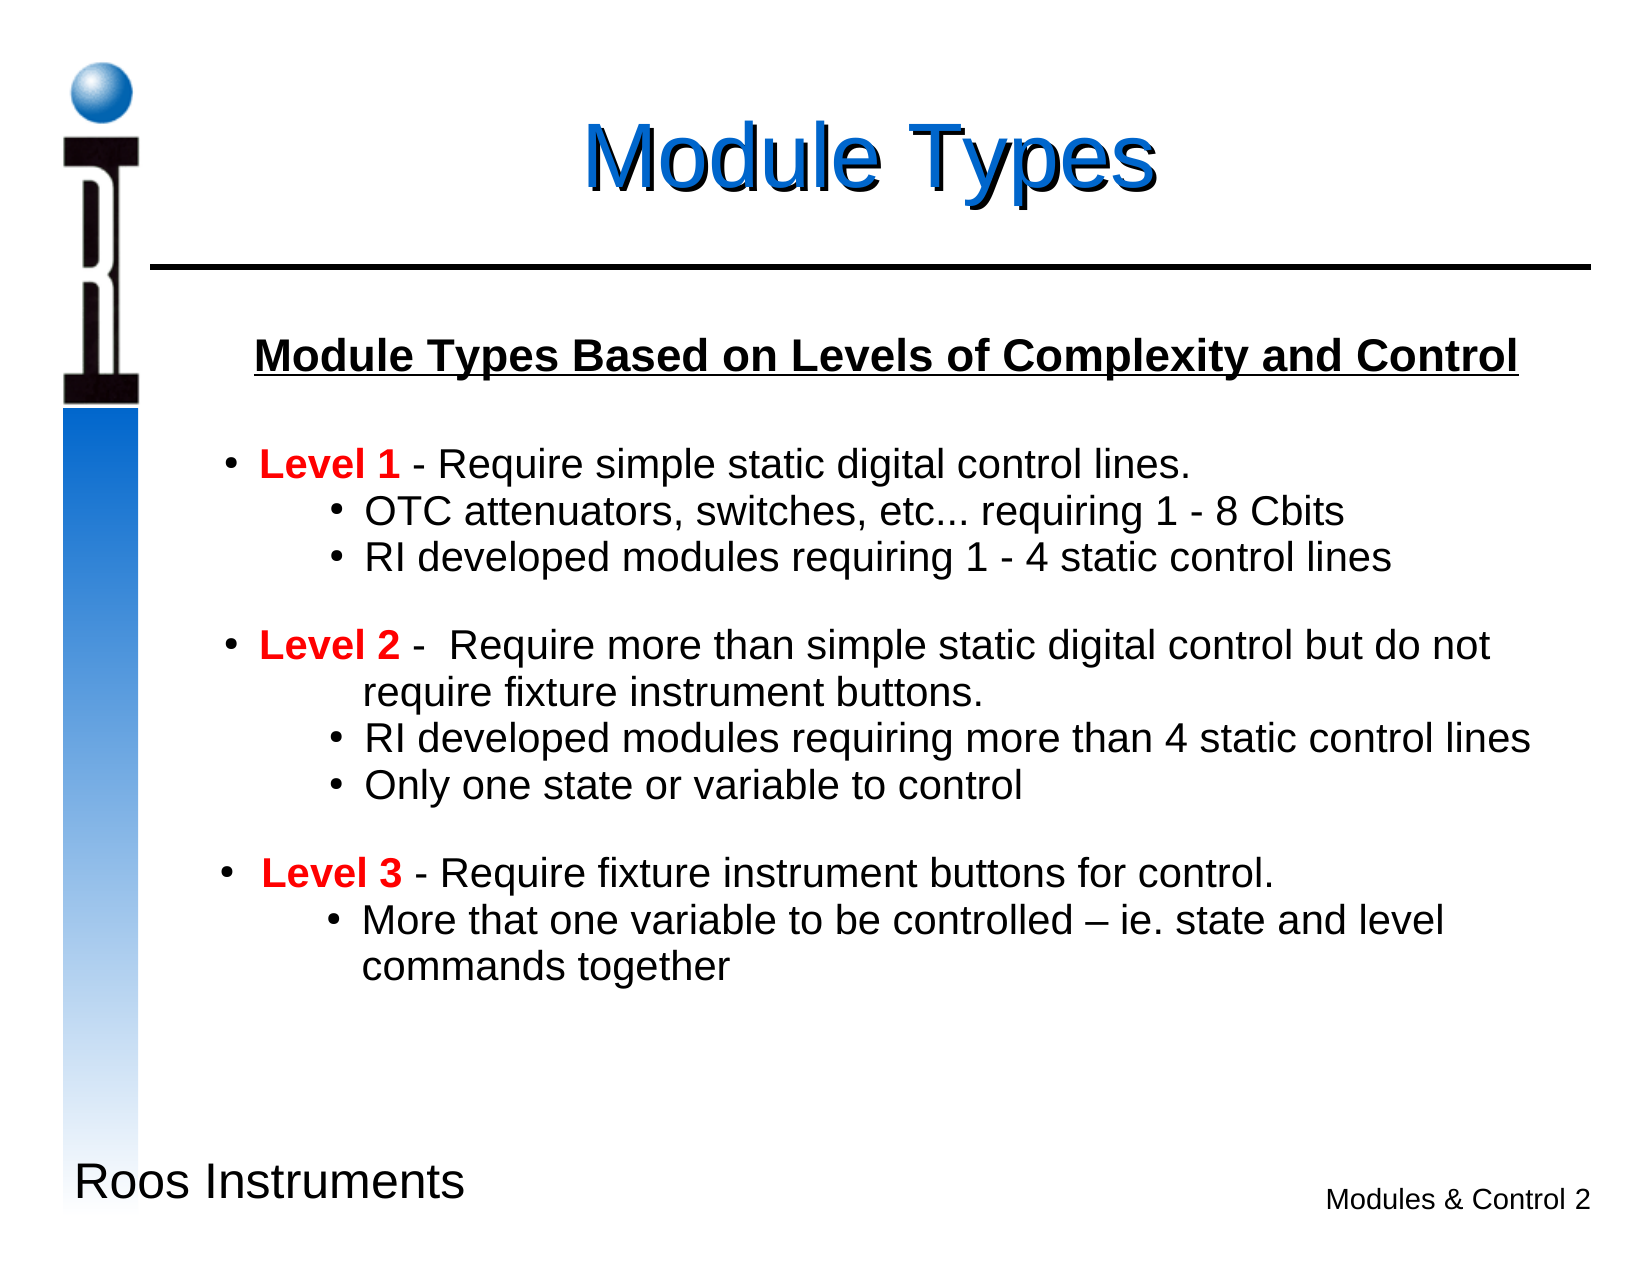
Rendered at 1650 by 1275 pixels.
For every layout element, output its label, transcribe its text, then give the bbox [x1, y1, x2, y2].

picture [59, 59, 144, 411]
text_box Module Types Based on Levels of Complexity and Control Level 1 - Require simple static digital control lines. OTC attenuators, switches, etc... requiring 1 - 8 Cbits RI developed modules requiring 1 - 4 static control lines Level 2 - Require more than simple static digital control but do not require fixture instrument buttons. RI developed modules requiring more than 4 static control lines Only one state or variable to control Level 3 - Require fixture instrument buttons for control. More that one variable to be controlled – ie. state and level commands together [169, 322, 1568, 1007]
title Module Types [147, 59, 1591, 253]
